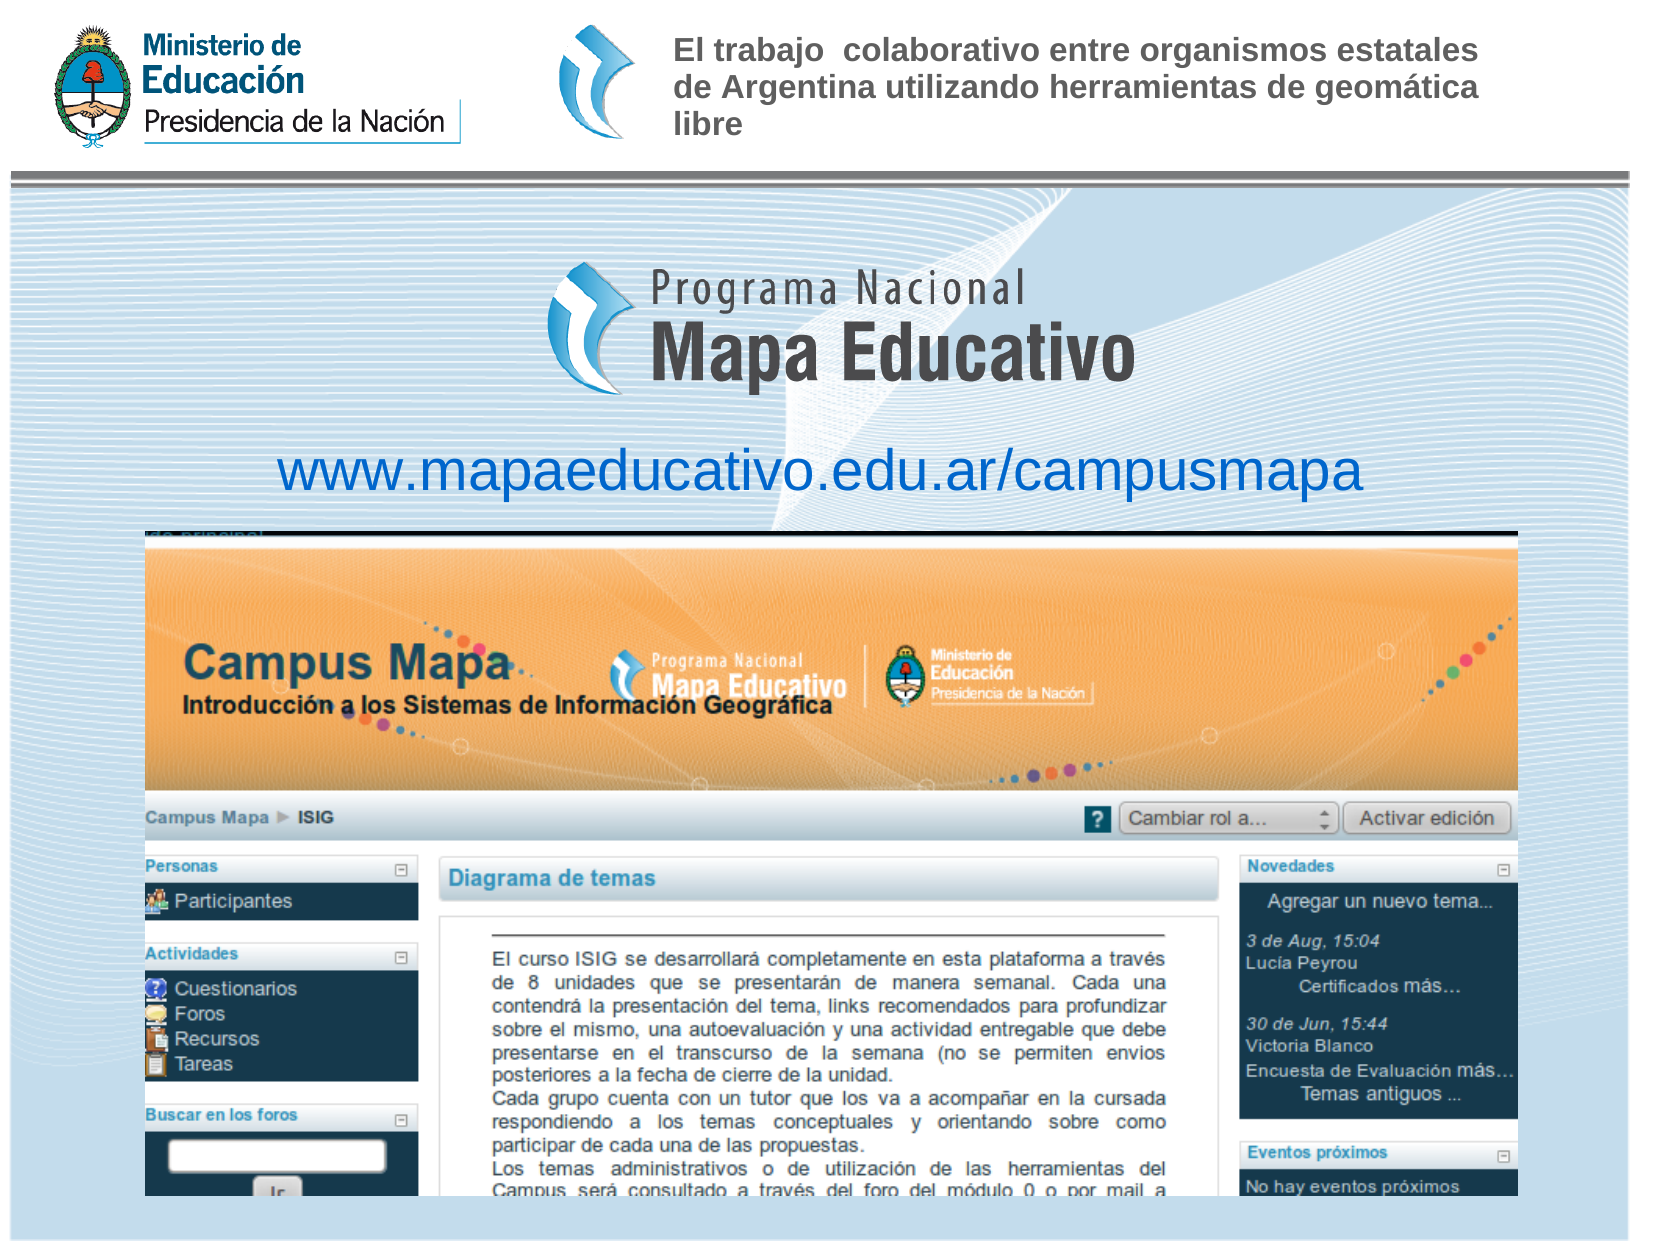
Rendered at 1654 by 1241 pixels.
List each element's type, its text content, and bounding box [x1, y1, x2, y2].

picture [0, 17, 1642, 1241]
text_box www.mapaeducativo.edu.ar/campusmapa [277, 431, 1383, 531]
text_box El trabajo colaborativo entre organismos estatales de Argentina utilizando herramientas de geomática libre [673, 0, 1512, 172]
